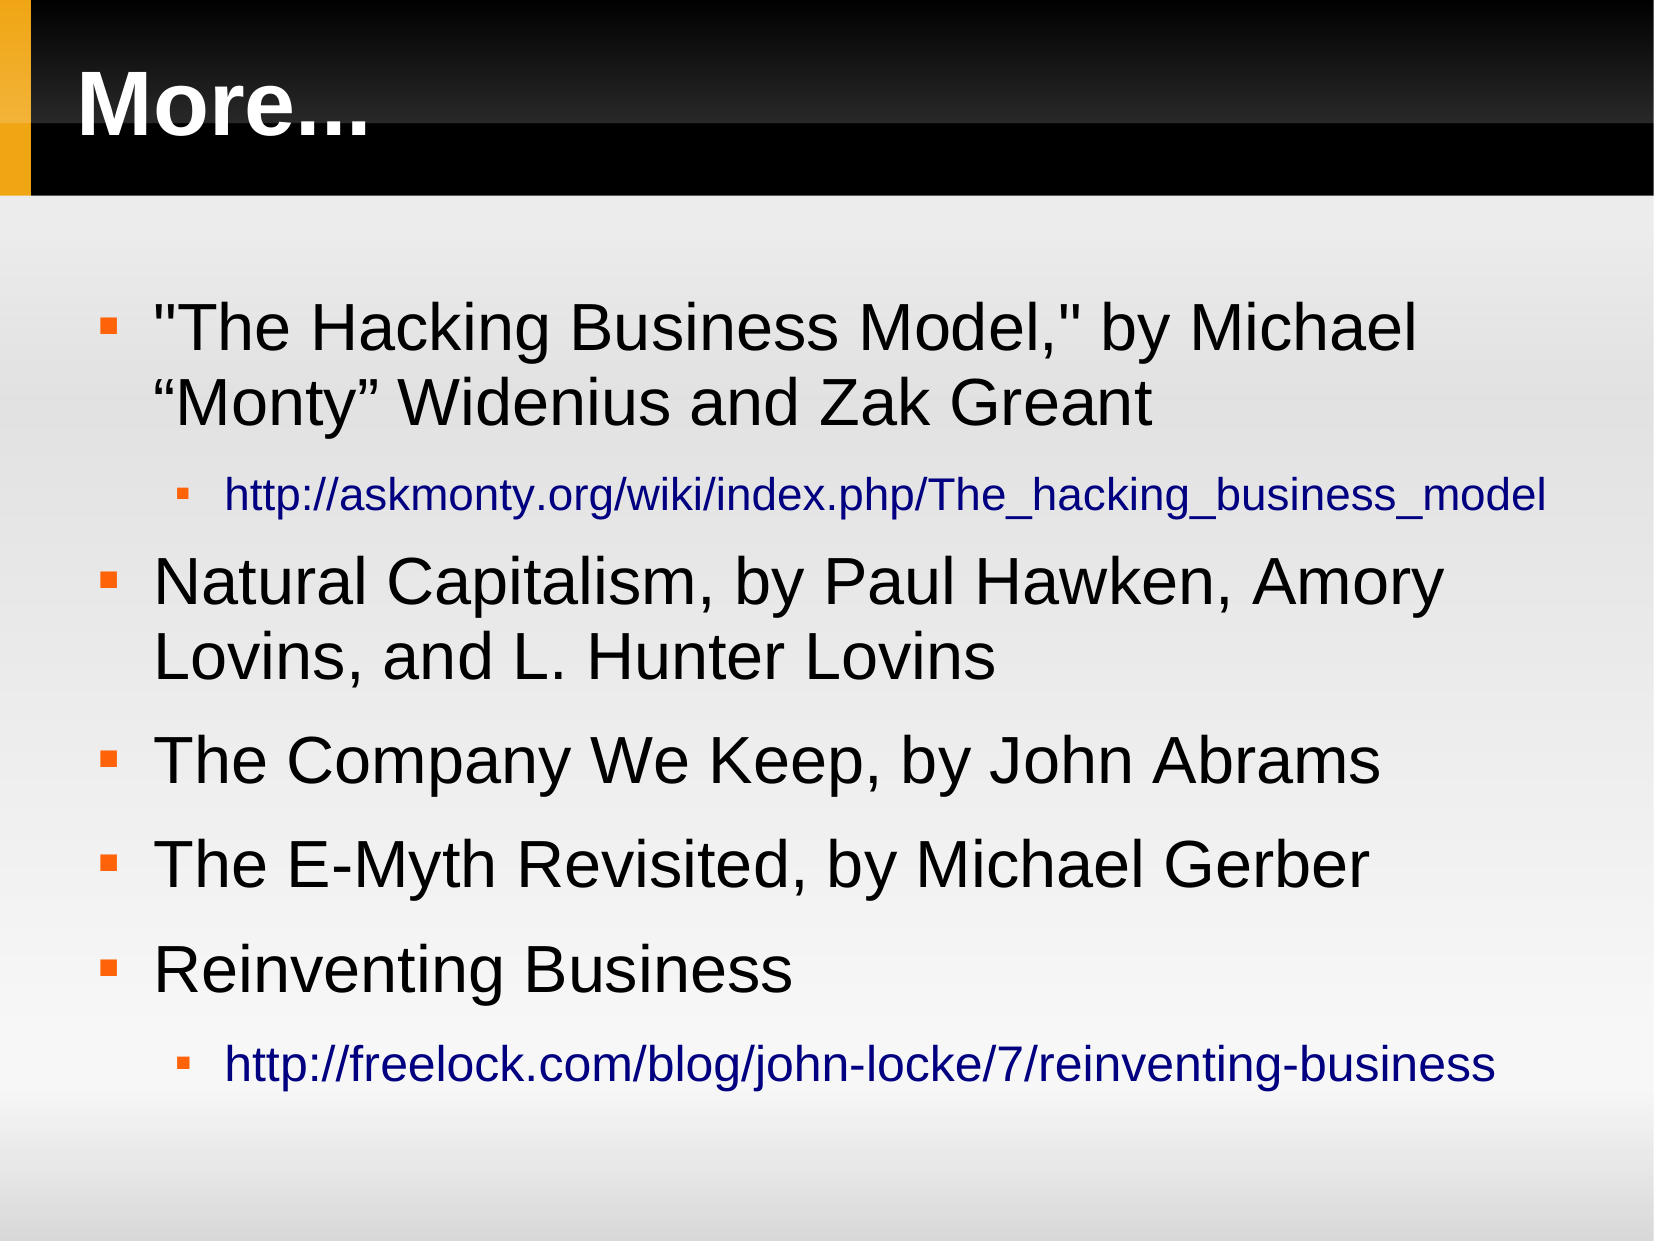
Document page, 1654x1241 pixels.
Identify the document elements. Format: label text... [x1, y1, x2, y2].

list "The Hacking Business Model," by Michael “Monty” Widenius and Zak Greant http://askmonty.org/wiki/index.php/The_hacking_business_model Natural Capitalism, by Paul Hawken, Amory Lovins, and L. Hunter Lovins The Company We Keep, by John Abrams The E-Myth Revisited, by Michael Gerber Reinventing Business http://freelock.com/blog/john-locke/7/reinventing-business [82, 290, 1571, 1197]
title More... [76, 7, 1565, 200]
picture [0, 0, 1654, 1241]
